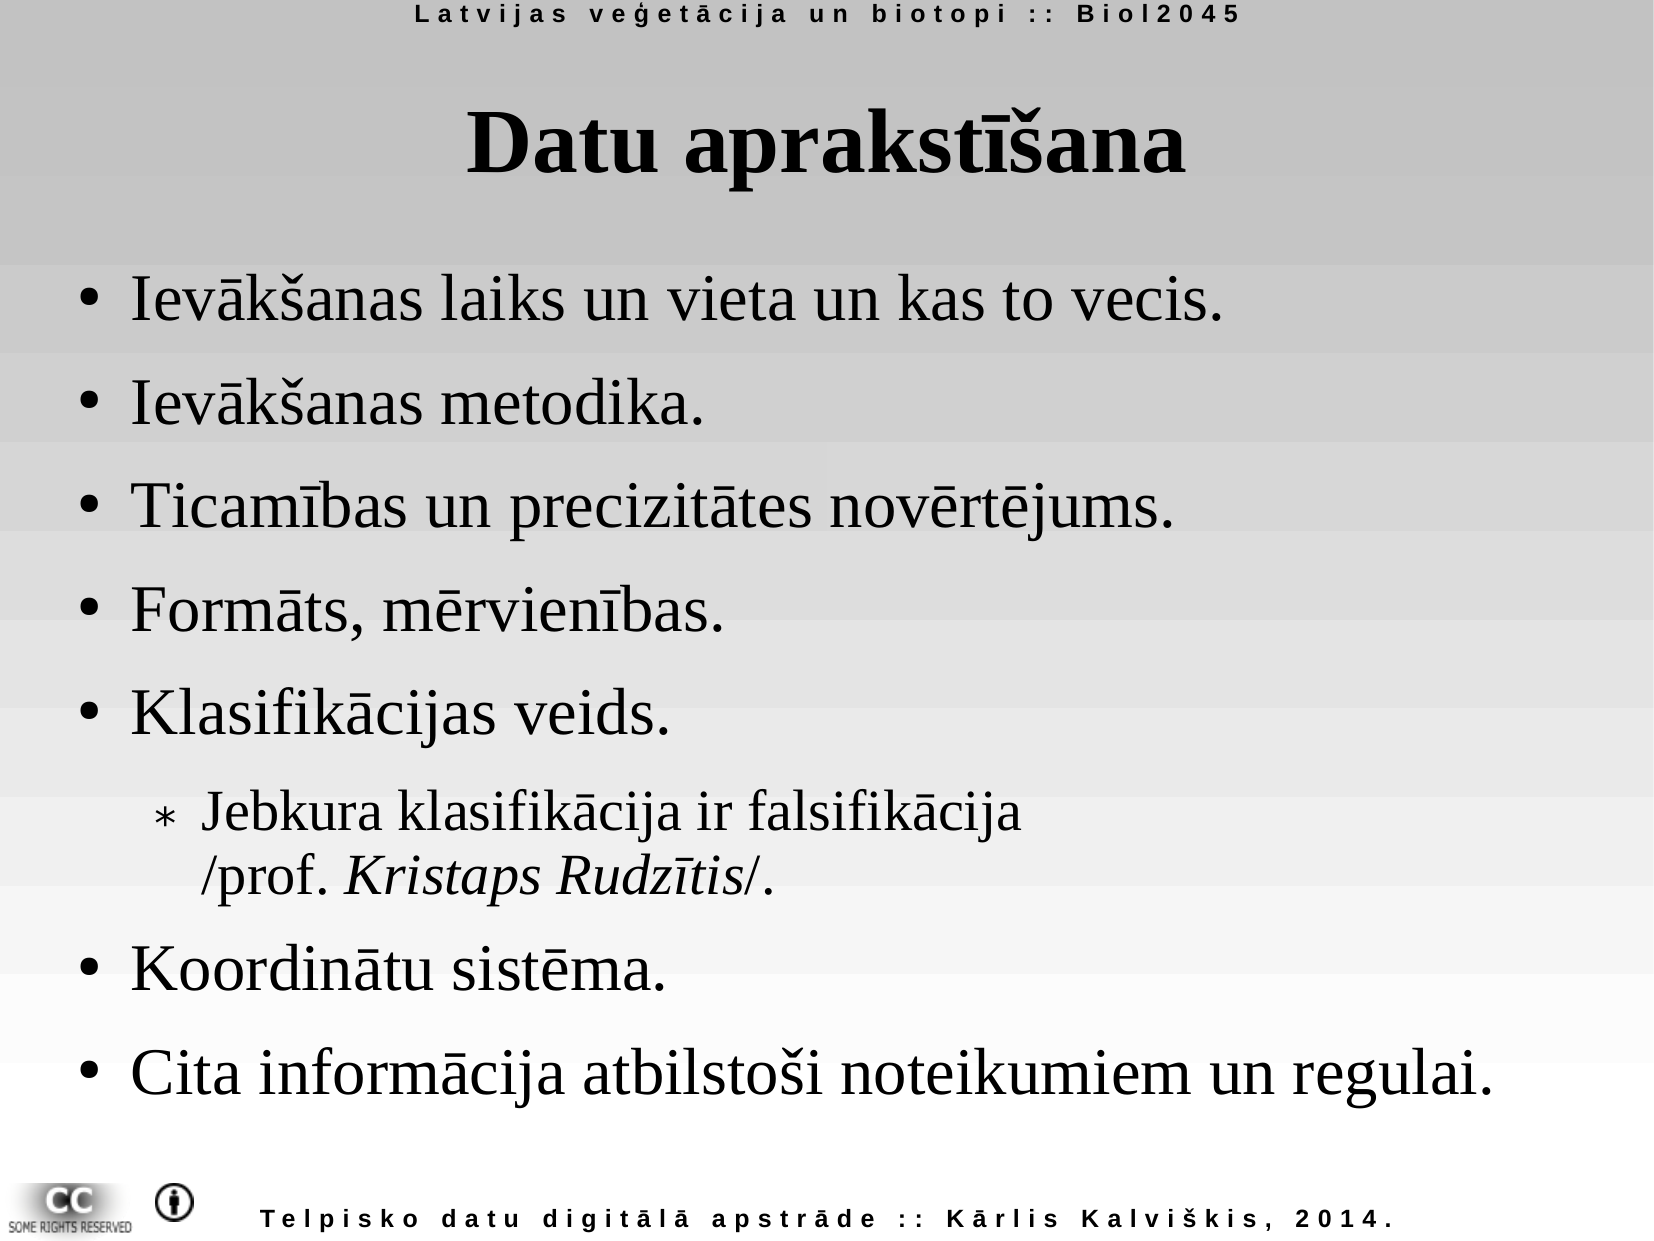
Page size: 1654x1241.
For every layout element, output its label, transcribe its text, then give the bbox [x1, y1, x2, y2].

title Datu aprakstīšana [59, 37, 1596, 246]
picture [0, 0, 1654, 1241]
list Ievākšanas laiks un vieta un kas to vecis. Ievākšanas metodika. Ticamības un precizitātes novērtējums. Formāts, mērvienības. Klasifikācijas veids. Jebkura klasifikācija ir falsifikācija /prof. Kristaps Rudzītis/. Koordinātu sistēma. Cita informācija atbilstoši noteikumiem un regulai. [59, 261, 1596, 1109]
